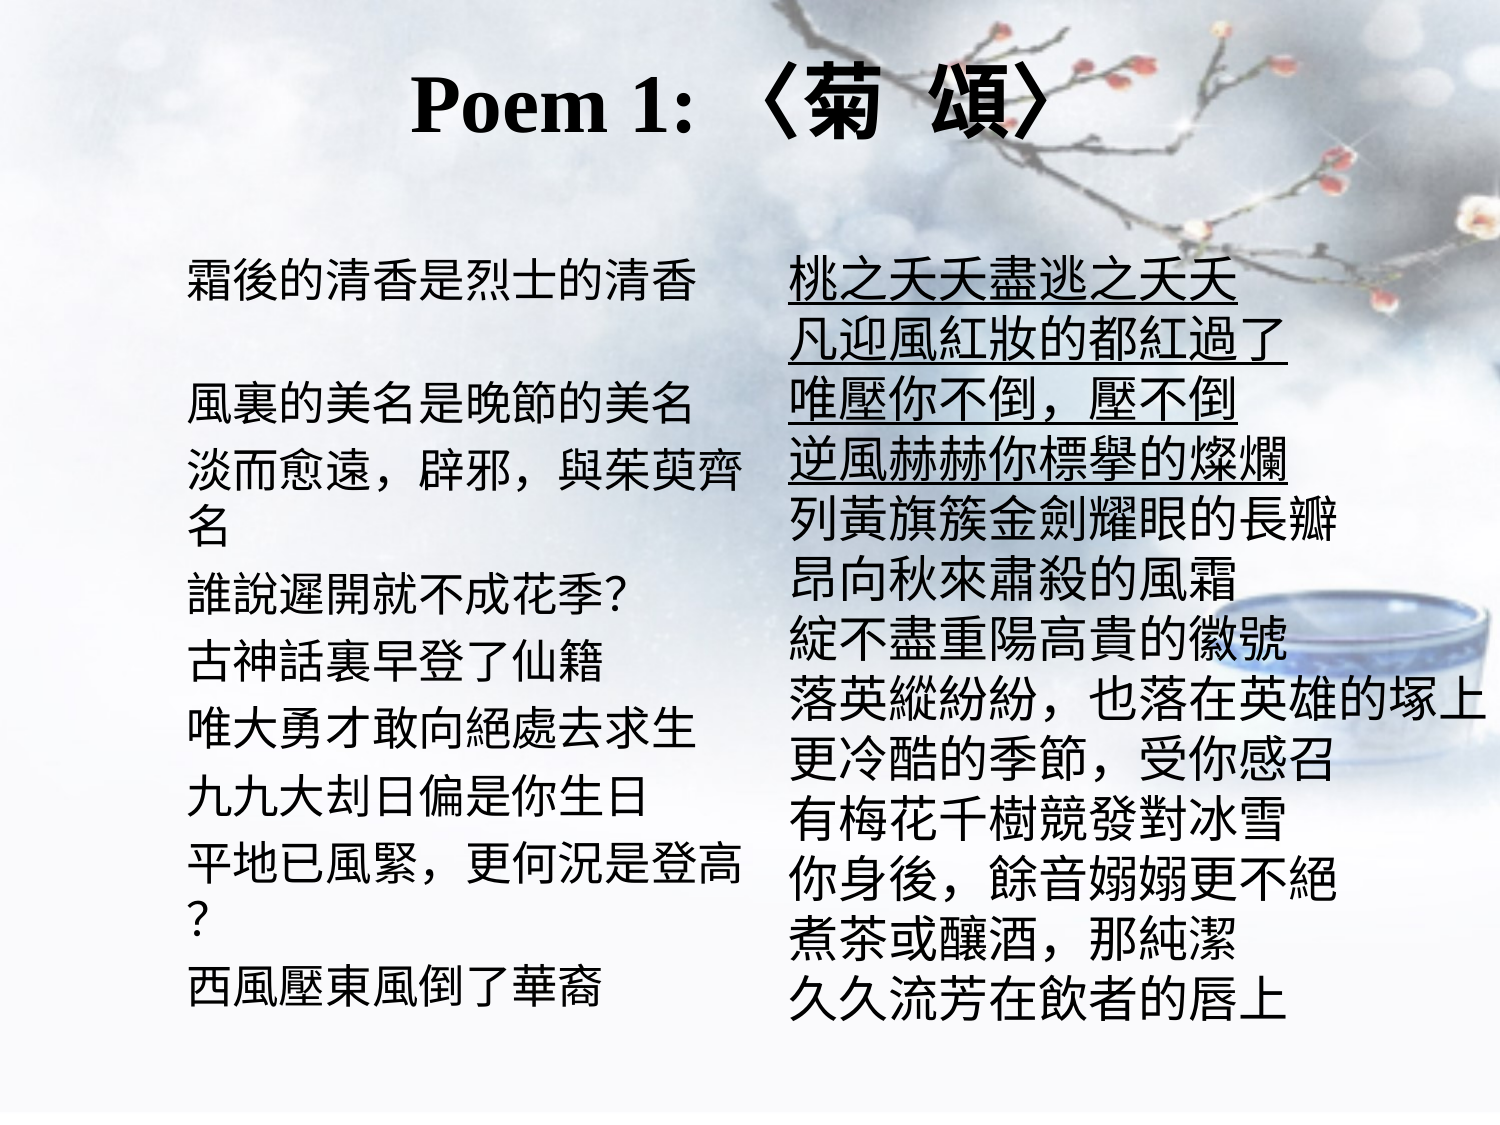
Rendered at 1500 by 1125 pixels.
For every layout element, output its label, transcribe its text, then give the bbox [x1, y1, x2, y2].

list 霜後的清香是烈士的清香 風裏的美名是晚節的美名 淡而愈遠，辟邪，與茱萸齊名 誰說遲開就不成花季？ 古神話裏早登了仙籍 唯大勇才敢向絕處去求生 九九大刦日偏是你生日 平地已風緊，更何況是登高？ 西風壓東風倒了華裔 [171, 243, 786, 1094]
title Poem 1:〈菊 頌〉 [76, 54, 1427, 243]
text_box 桃之夭夭盡逃之夭夭 凡迎風紅妝的都紅過了 唯壓你不倒，壓不倒 逆風赫赫你標擧的燦爛 列黃旗簇金劍耀眼的長瓣 昂向秋來肅殺的風霜 綻不盡重陽高貴的徽號 落英縱紛紛，也落在英雄的塚上 更冷酷的季節，受你感召 有梅花千樹競發對冰雪 你身後，餘音嫋嫋更不絕 煮茶或釀酒，那純潔 久久流芳在飲者的唇上 [773, 240, 1500, 1036]
picture [0, 0, 1500, 1125]
